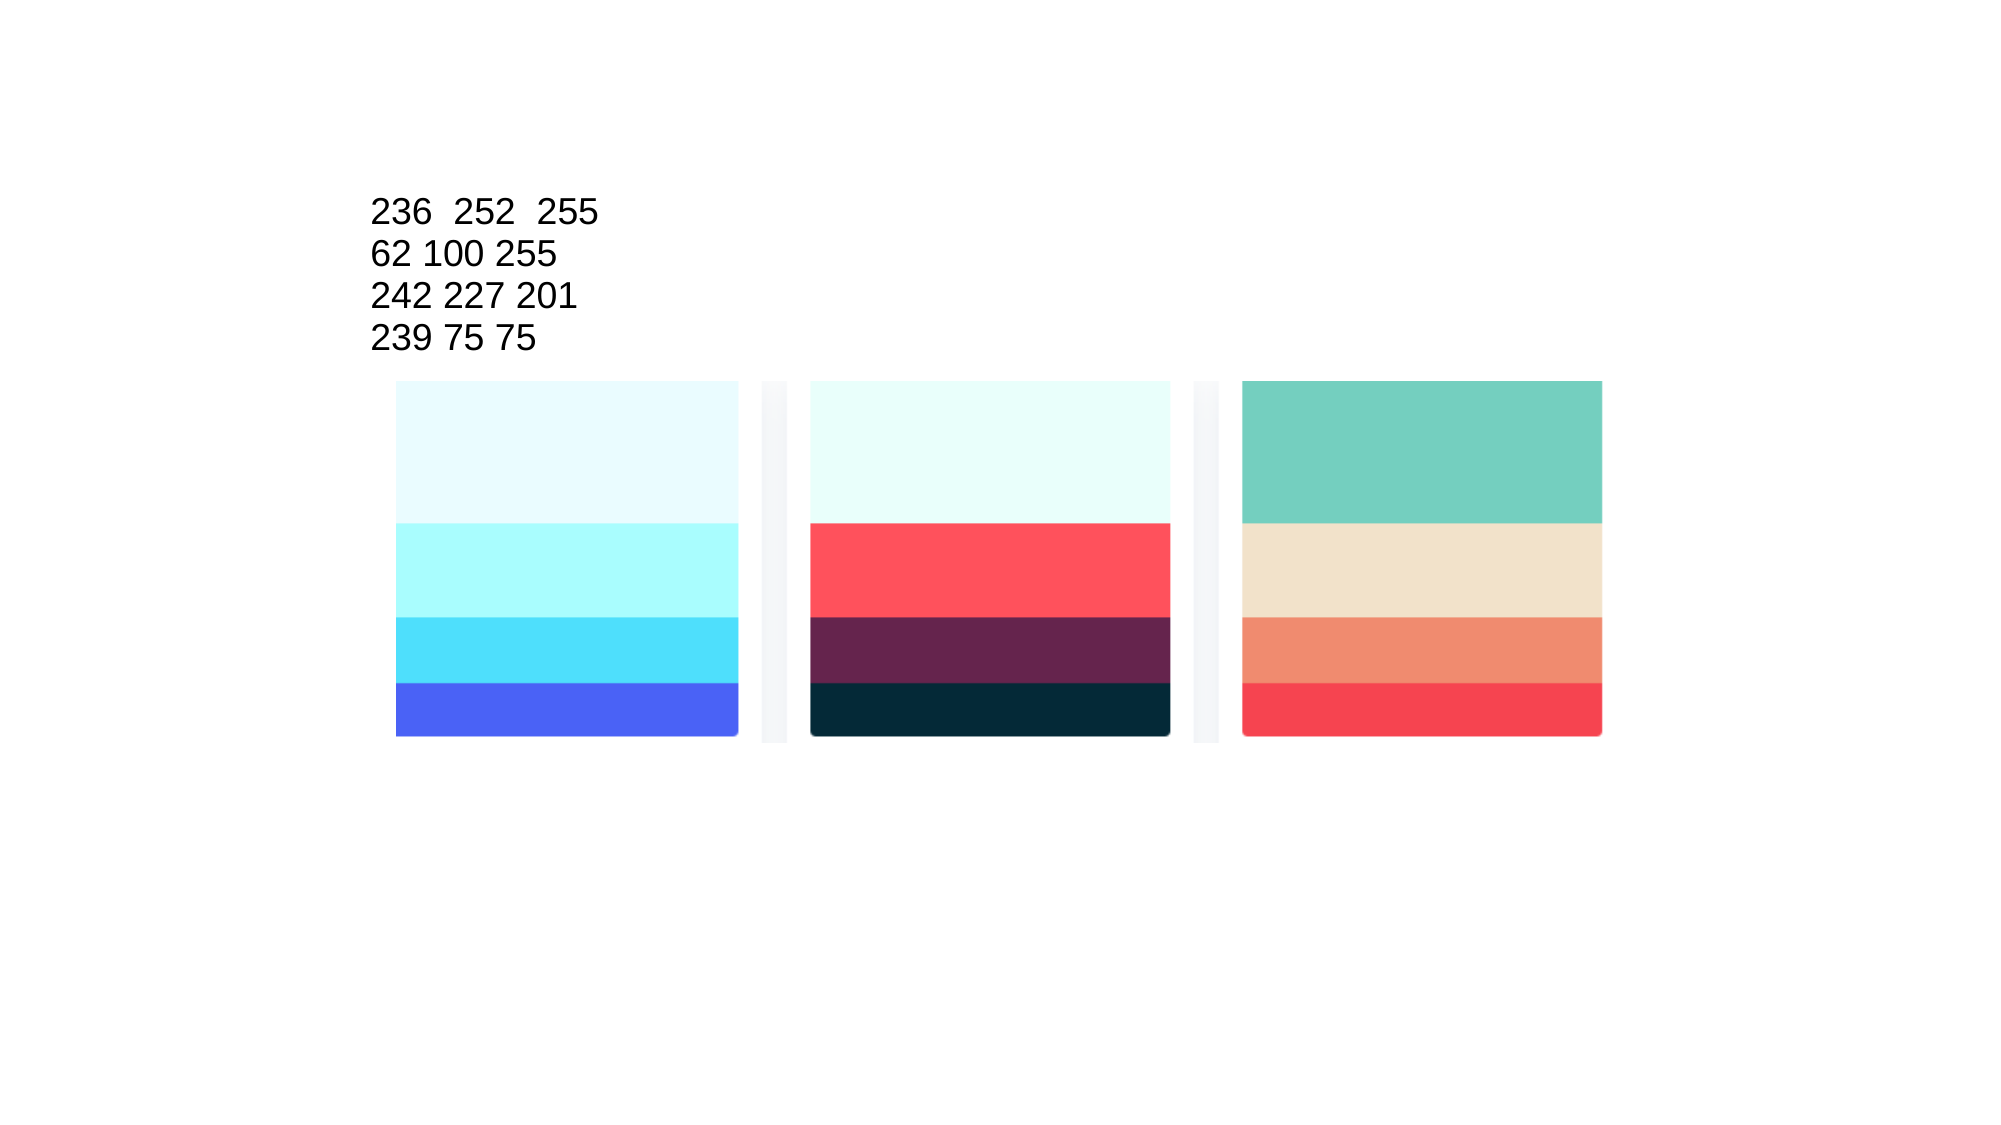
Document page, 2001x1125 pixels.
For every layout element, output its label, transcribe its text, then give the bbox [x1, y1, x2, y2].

title [249, 184, 1750, 576]
picture [396, 381, 1604, 743]
subtitle [249, 590, 1750, 863]
text_box 236 252 255 62 100 255 242 227 201 239 75 75 [355, 183, 615, 367]
